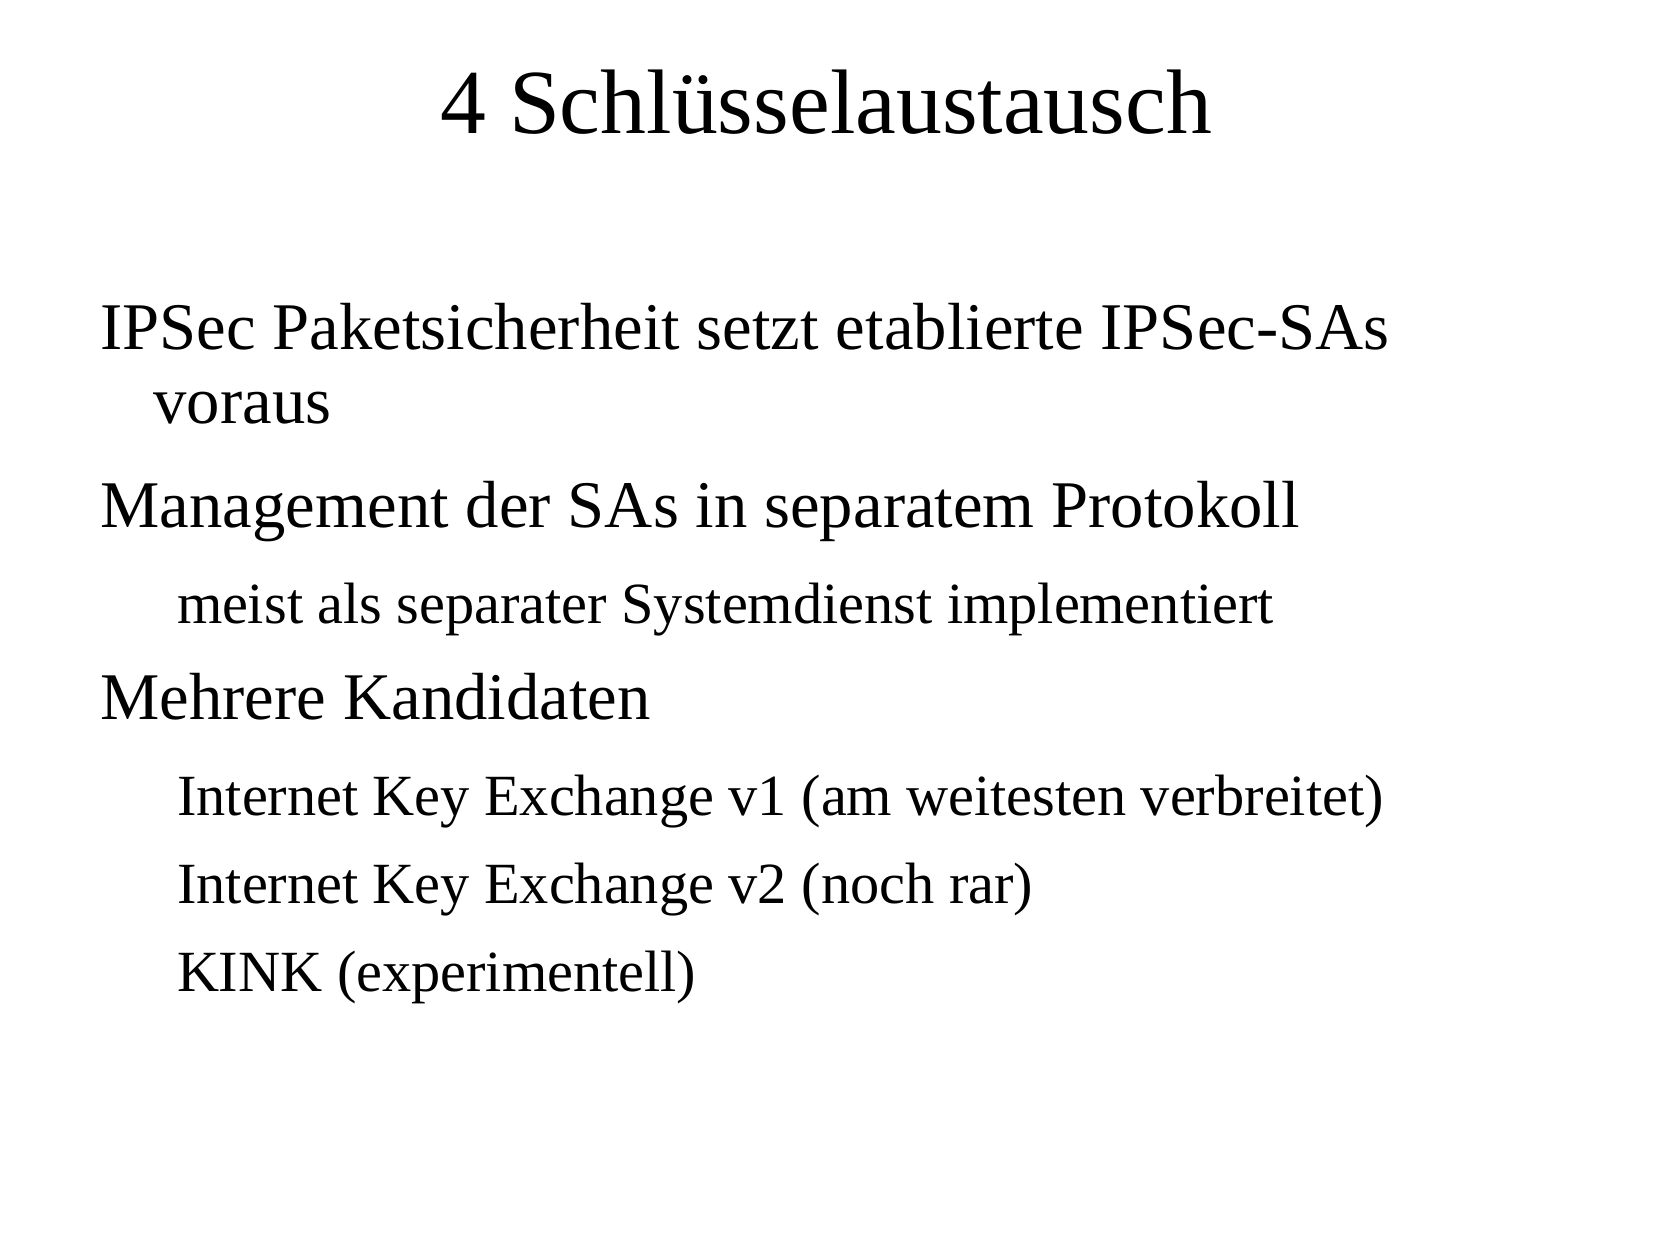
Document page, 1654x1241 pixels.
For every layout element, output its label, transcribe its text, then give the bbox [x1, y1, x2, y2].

list IPSec Paketsicherheit setzt etablierte IPSec-SAs voraus Management der SAs in separatem Protokoll meist als separater Systemdienst implementiert Mehrere Kandidaten Internet Key Exchange v1 (am weitesten verbreitet) Internet Key Exchange v2 (noch rar) KINK (experimentell) [82, 290, 1571, 1109]
title 4 Schlüsselaustausch [82, 49, 1571, 257]
